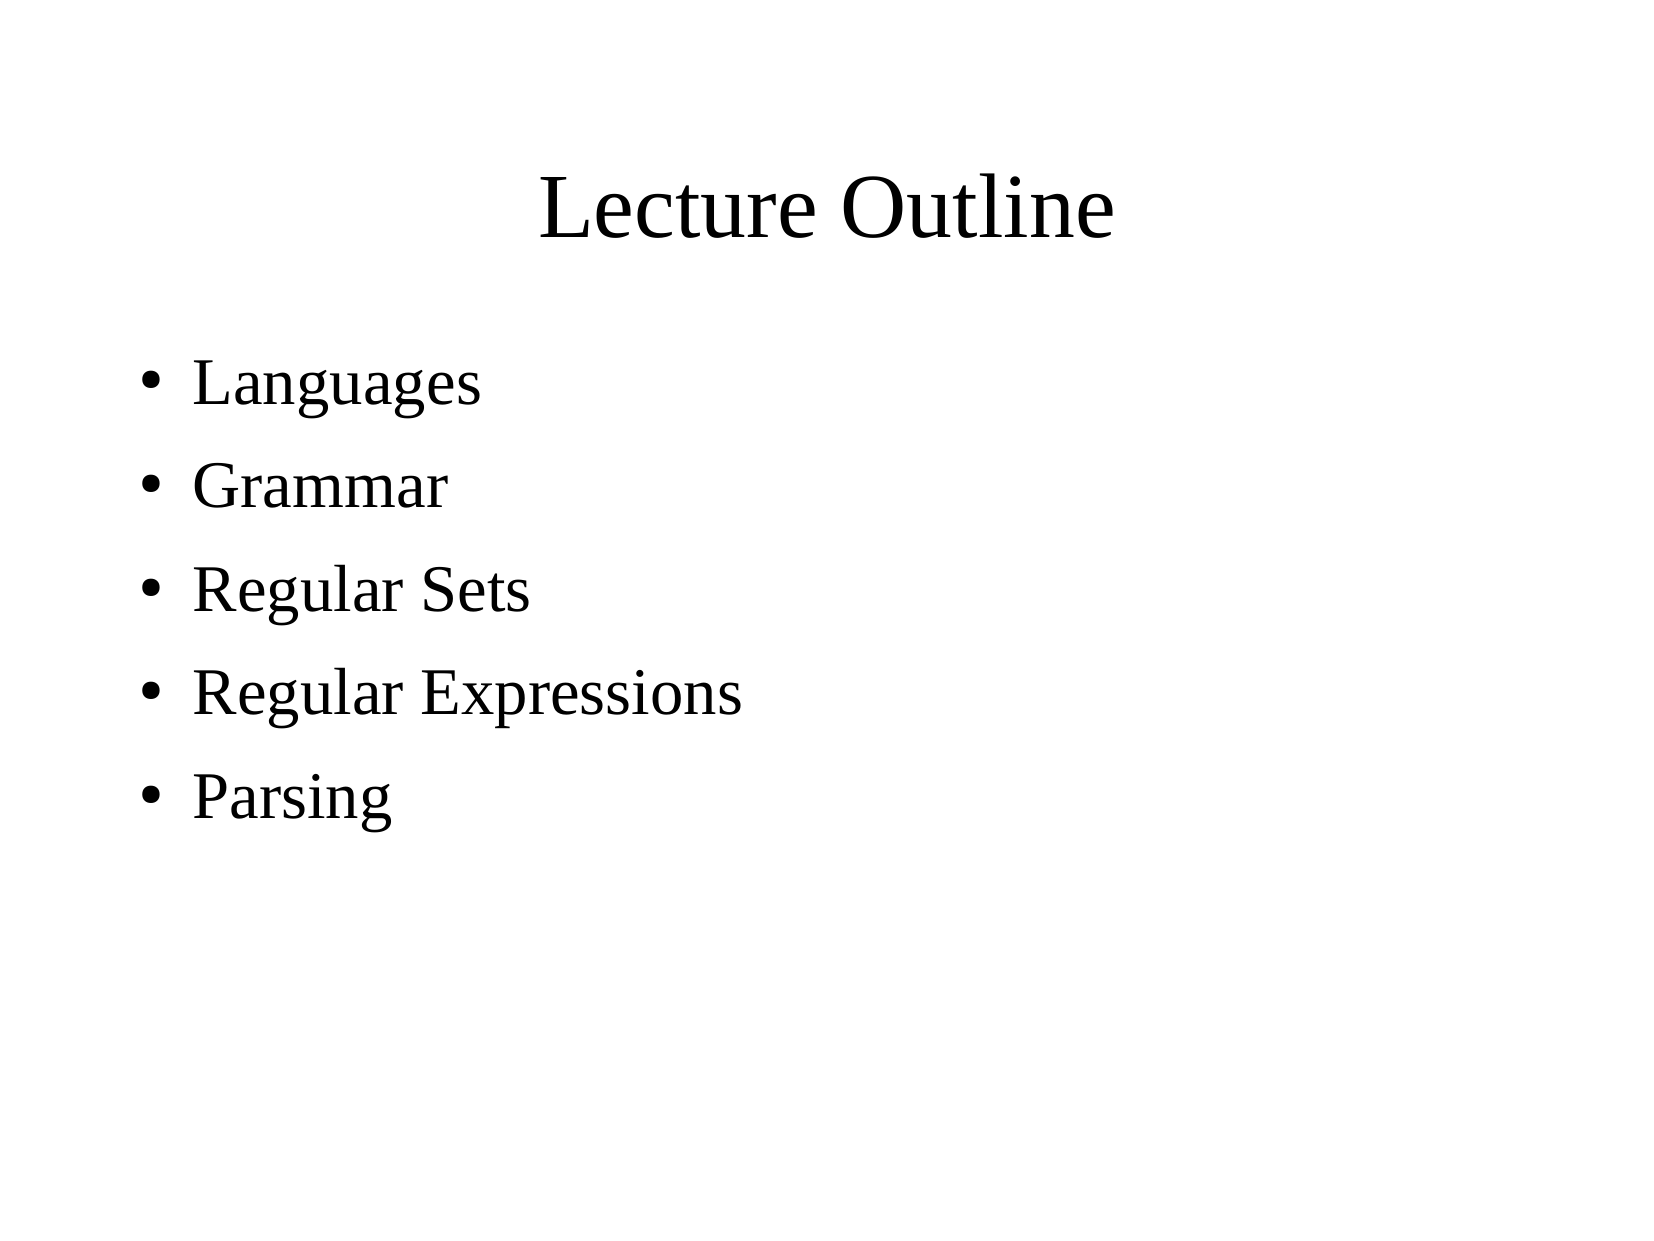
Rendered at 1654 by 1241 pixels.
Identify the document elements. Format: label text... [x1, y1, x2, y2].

list Languages Grammar Regular Sets Regular Expressions Parsing [121, 344, 1534, 1127]
title Lecture Outline [121, 102, 1534, 311]
